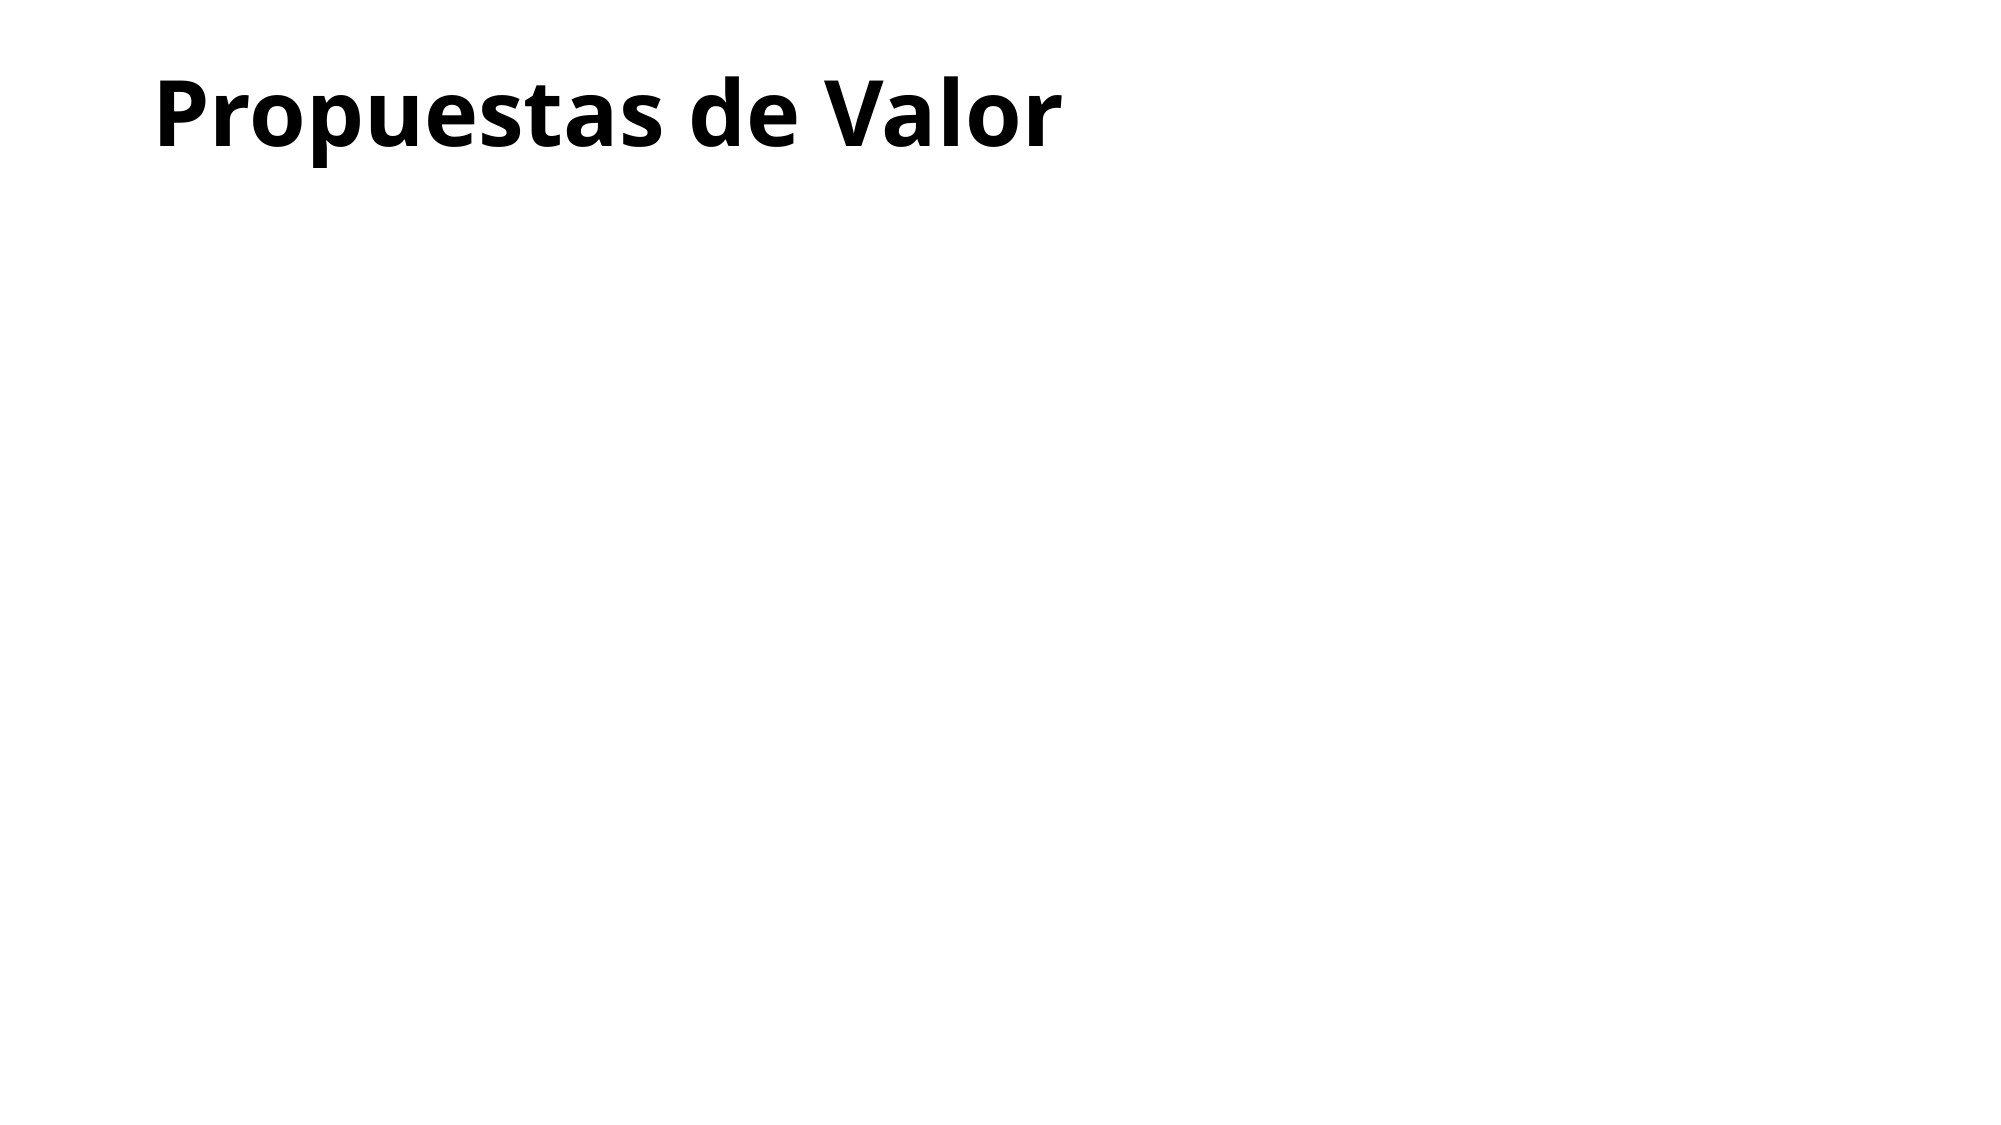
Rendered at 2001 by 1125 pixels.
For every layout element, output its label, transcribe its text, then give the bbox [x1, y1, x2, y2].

title Propuestas de Valor [137, 59, 1863, 278]
